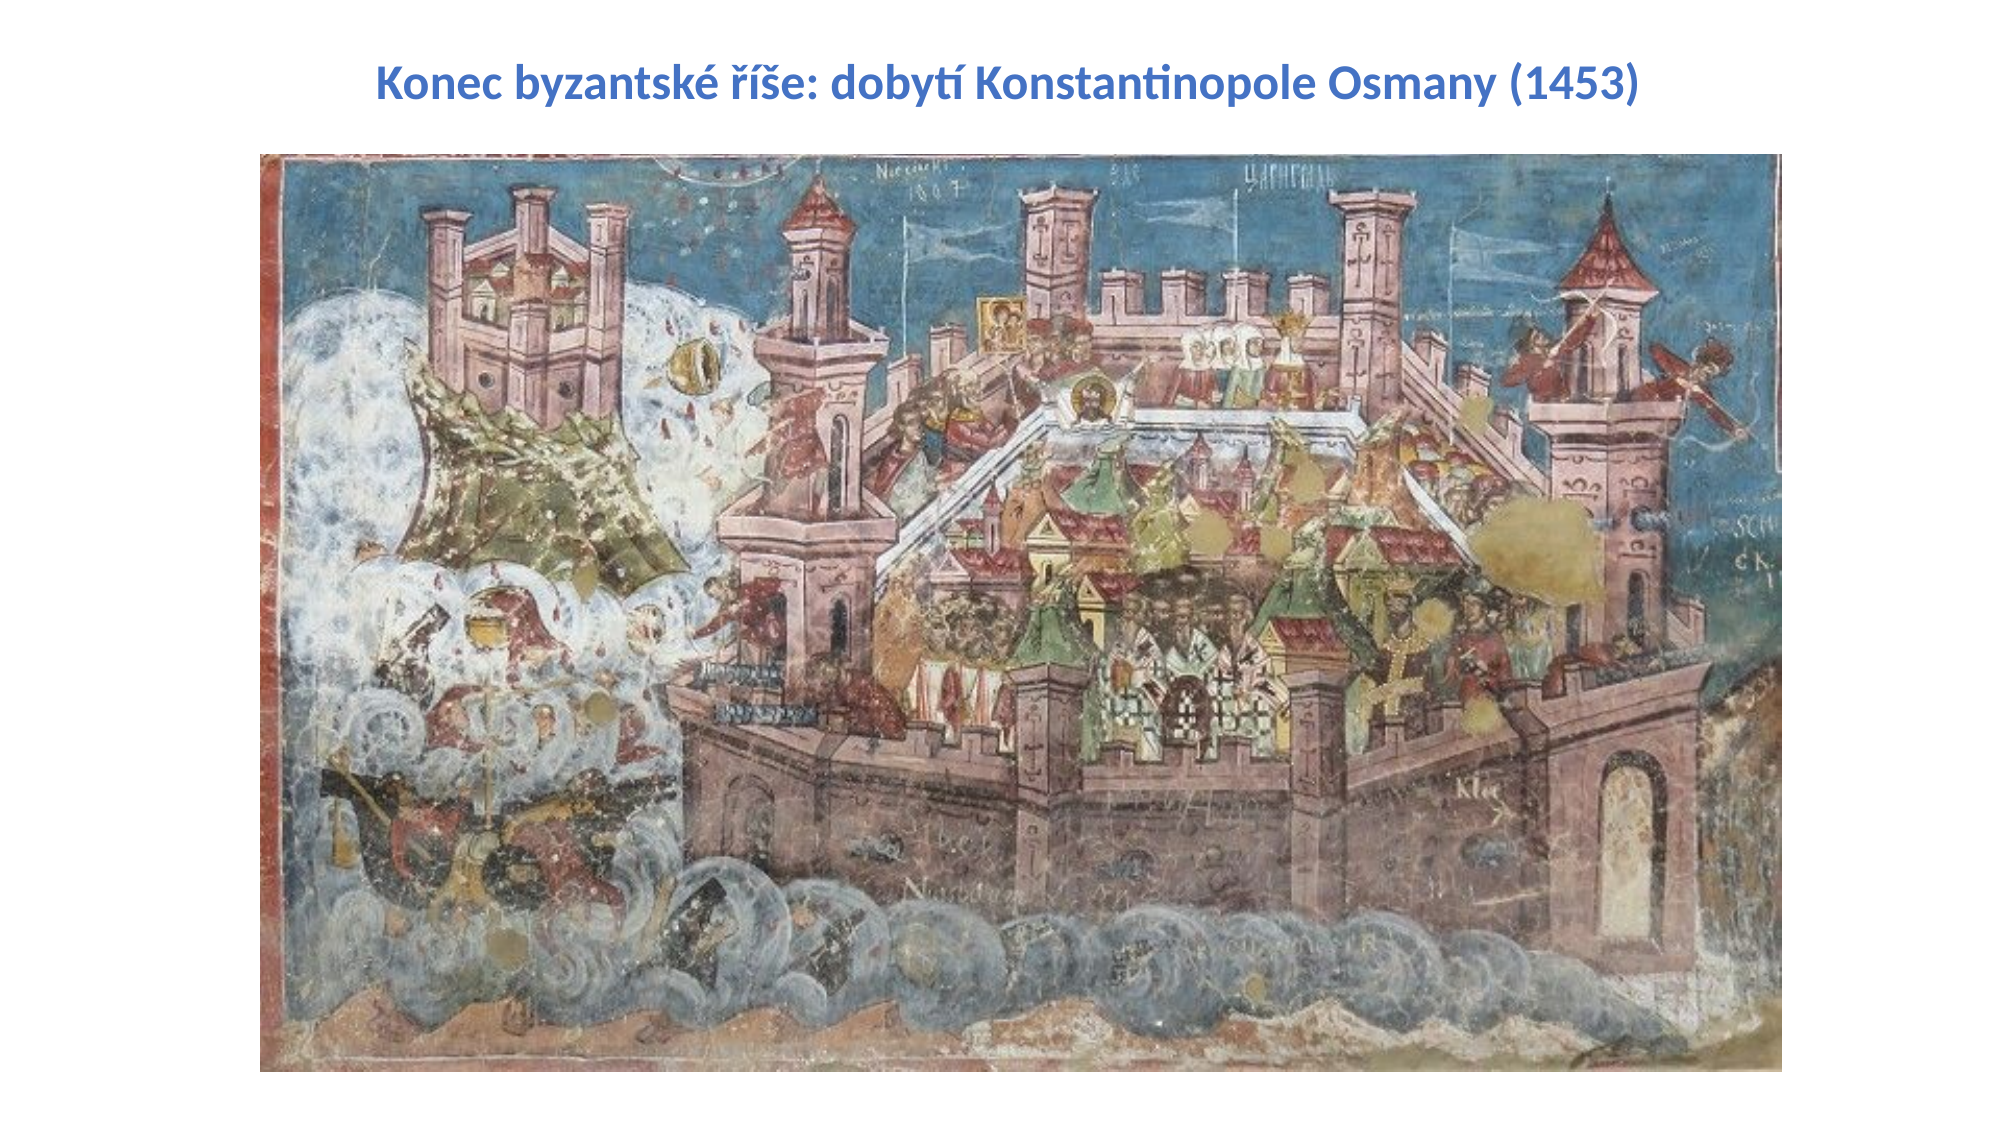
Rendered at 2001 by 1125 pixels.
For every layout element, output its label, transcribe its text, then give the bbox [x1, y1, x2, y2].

picture [260, 155, 1782, 1072]
text_box Konec byzantské říše: dobytí Konstantinopole Osmany (1453) [361, 41, 1681, 118]
